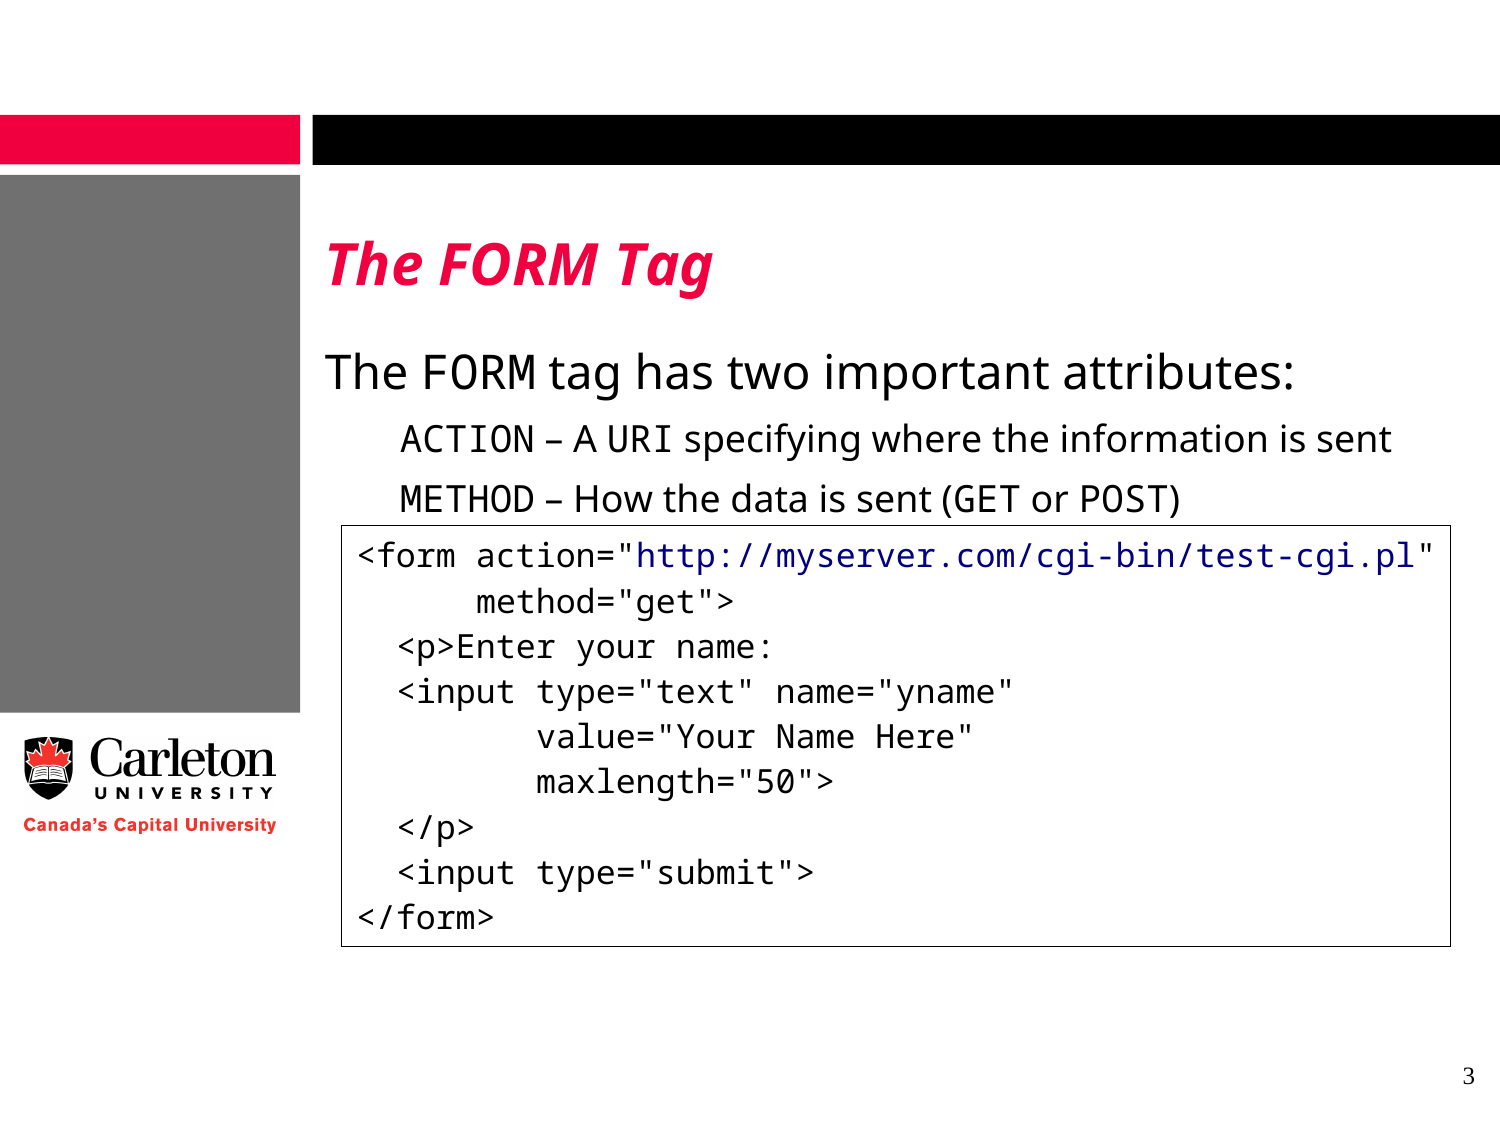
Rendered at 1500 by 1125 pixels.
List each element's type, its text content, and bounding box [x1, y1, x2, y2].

list The FORM tag has two important attributes: ACTION – A URI specifying where the information is sent METHOD – How the data is sent (GET or POST) [324, 324, 1450, 526]
picture [24, 737, 276, 834]
title The FORM Tag [324, 194, 1450, 324]
text_box <form action="http://myserver.com/cgi-bin/test-cgi.pl" method="get"> <p>Enter your name: <input type="text" name="yname" value="Your Name Here" maxlength="50"> </p> <input type="submit"> </form> [341, 525, 1451, 905]
